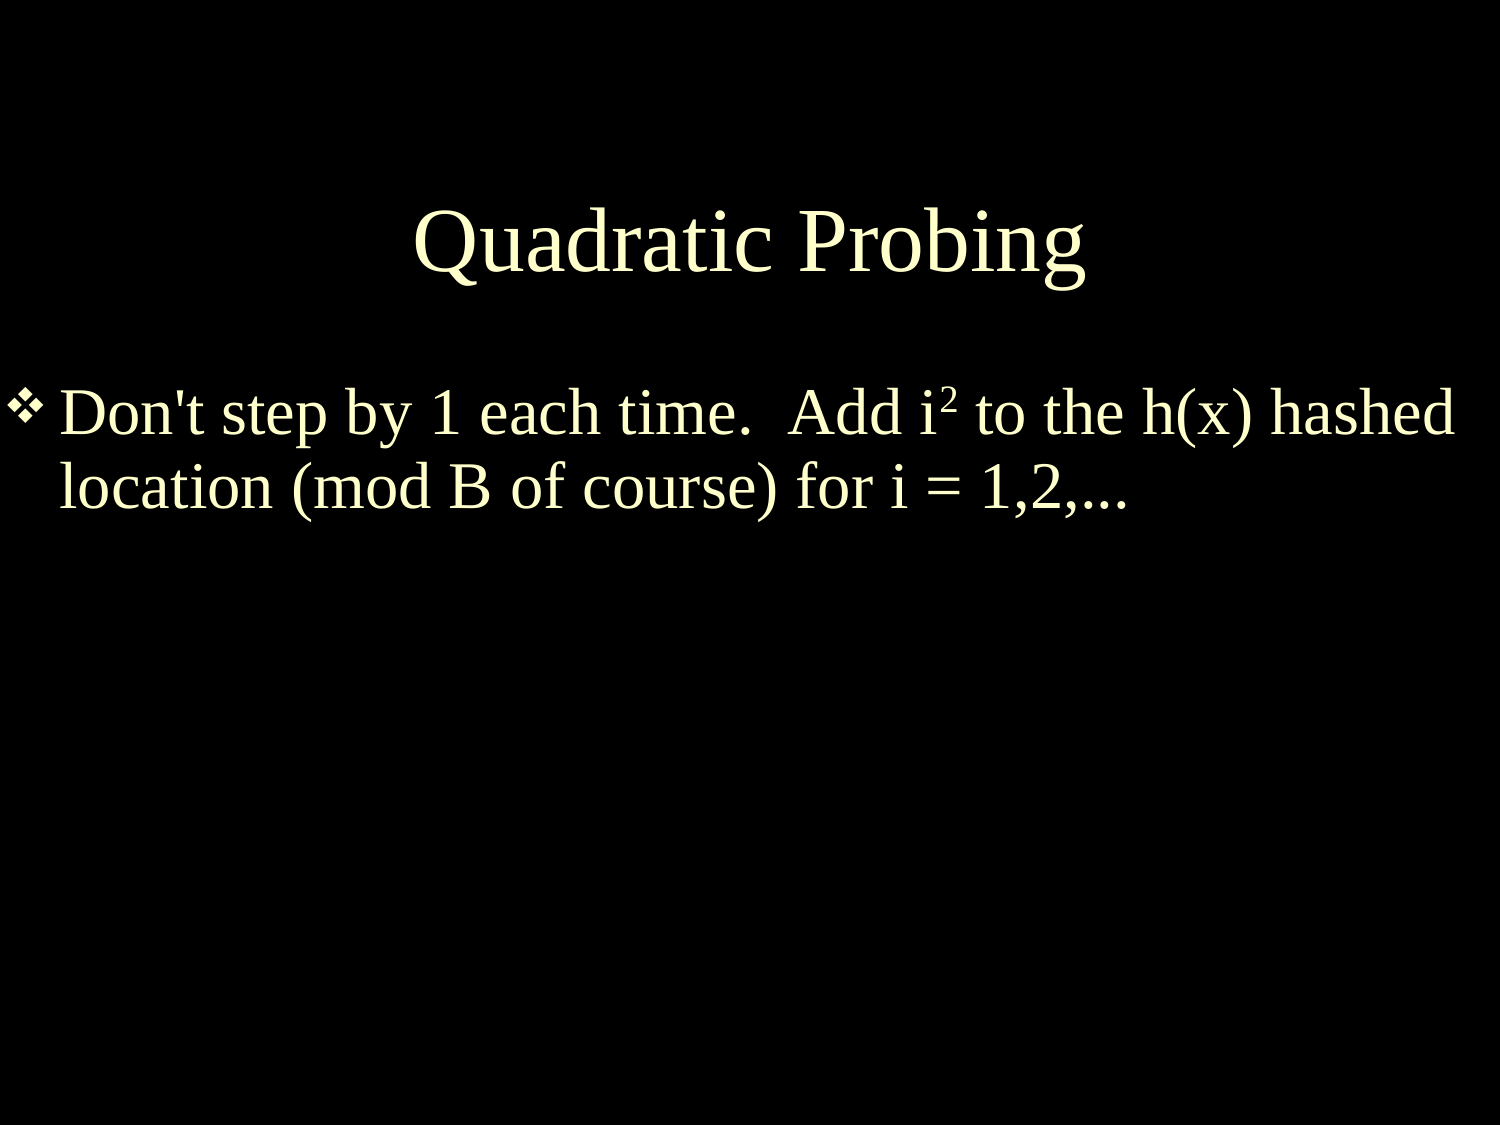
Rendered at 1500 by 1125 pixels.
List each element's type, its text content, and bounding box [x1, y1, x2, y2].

list Don't step by 1 each time. Add i2 to the h(x) hashed location (mod B of course) for i = 1,2,... [3, 375, 1463, 1028]
title Quadratic Probing [22, 145, 1480, 336]
